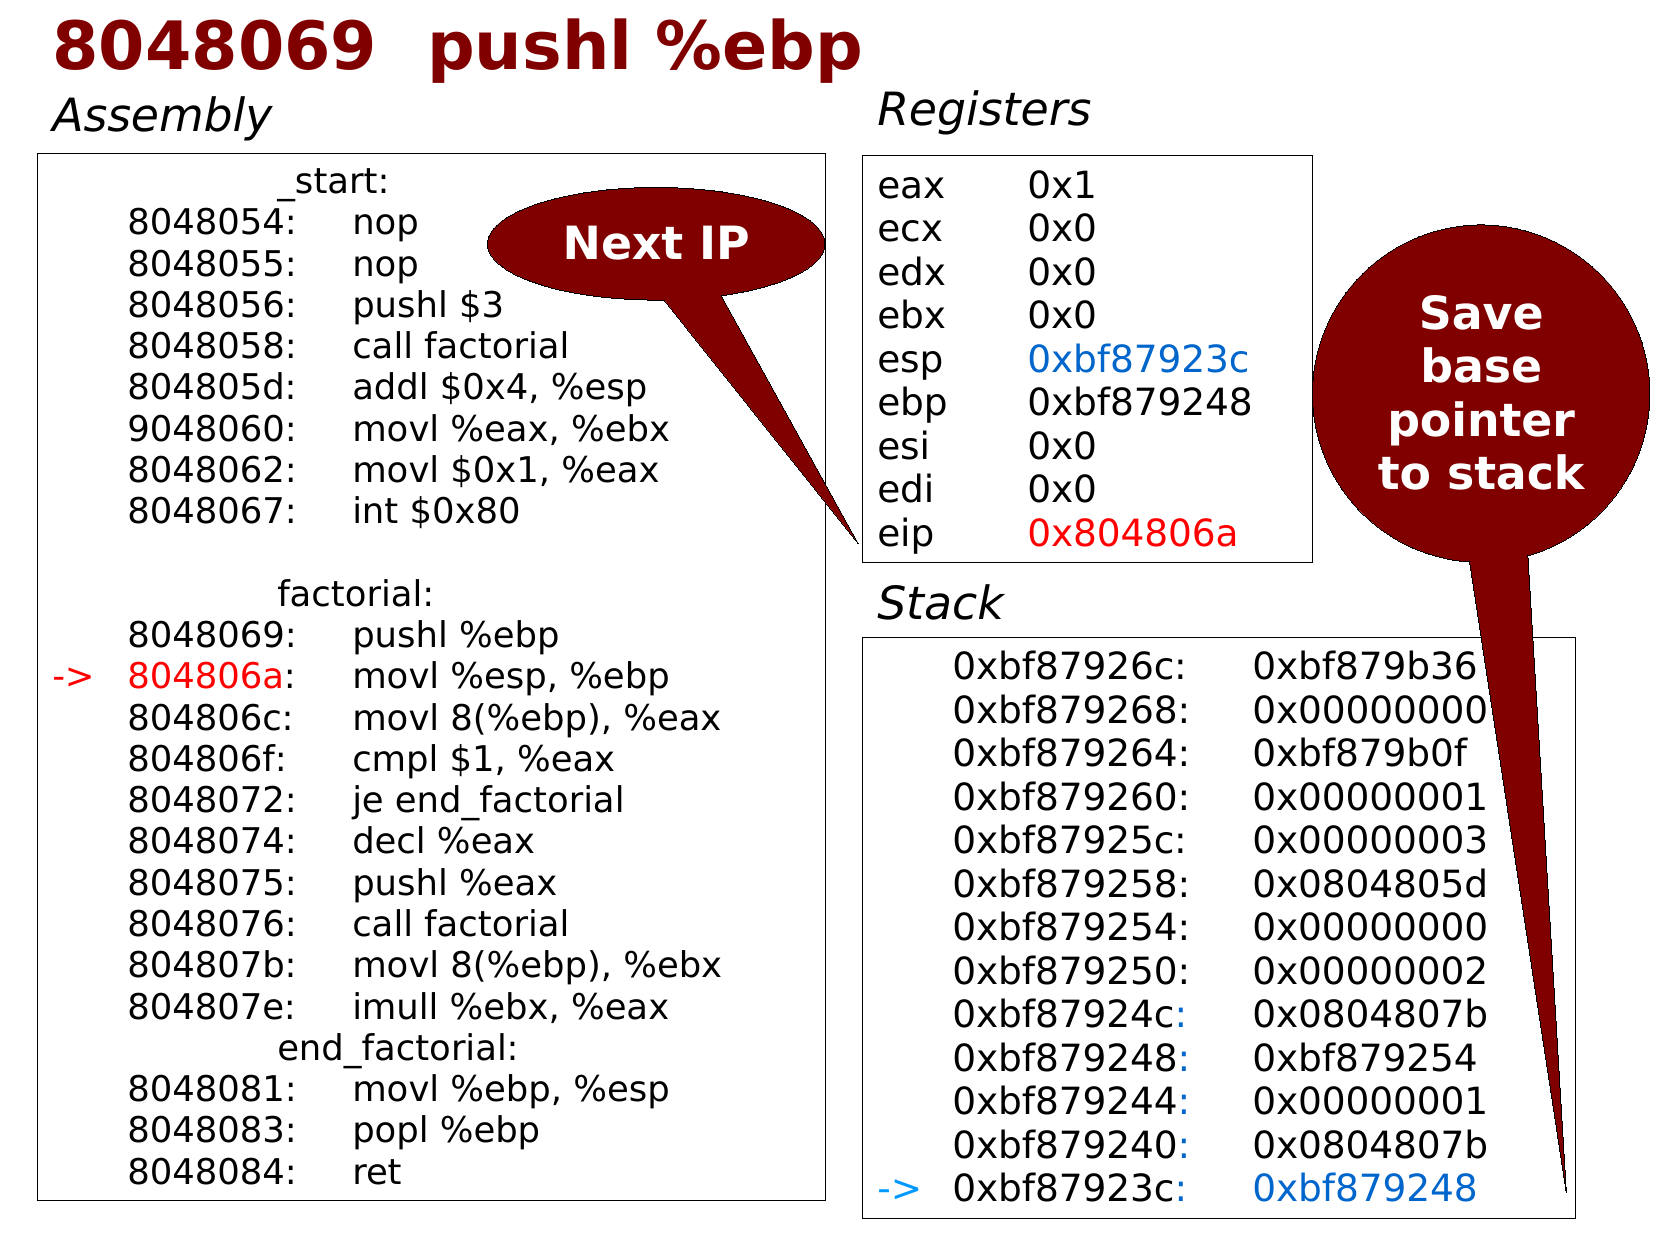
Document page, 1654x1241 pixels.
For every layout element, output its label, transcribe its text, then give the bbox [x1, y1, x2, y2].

text_box eax 0x1 ecx 0x0 edx 0x0 ebx 0x0 esp 0xbf87923c ebp 0xbf879248 esi 0x0 edi 0x0 eip 0x804806a [862, 155, 1313, 563]
text_box Stack [862, 569, 1051, 638]
text_box Assembly [37, 81, 301, 151]
text_box 8048069 pushl %ebp [37, 0, 1388, 93]
text_box Next IP [487, 187, 859, 544]
text_box Save base pointer to stack [1312, 224, 1650, 1193]
text_box Registers [862, 75, 1126, 144]
text_box 0xbf87926c: 0xbf879b36 0xbf879268: 0x00000000 0xbf879264: 0xbf879b0f 0xbf879260: 0x00000001 0xbf87925c: 0x00000003 0xbf879258: 0x0804805d 0xbf879254: 0x00000000 0xbf879250: 0x00000002 0xbf87924c: 0x0804807b 0xbf879248: 0xbf879254 0xbf879244: 0x00000001 0xbf879240: 0x0804807b -> 0xbf87923c: 0xbf879248 [862, 637, 1576, 1219]
text_box _start: 8048054: nop 8048055: nop 8048056: pushl $3 8048058: call factorial 804805d: addl $0x4, %esp 9048060: movl %eax, %ebx 8048062: movl $0x1, %eax 8048067: int $0x80 factorial: 8048069: pushl %ebp -> 804806a: movl %esp, %ebp 804806c: movl 8(%ebp), %eax 804806f: cmpl $1, %eax 8048072: je end_factorial 8048074: decl %eax 8048075: pushl %eax 8048076: call factorial 804807b: movl 8(%ebp), %ebx 804807e: imull %ebx, %eax end_factorial: 8048081: movl %ebp, %esp 8048083: popl %ebp 8048084: ret [37, 153, 826, 1201]
